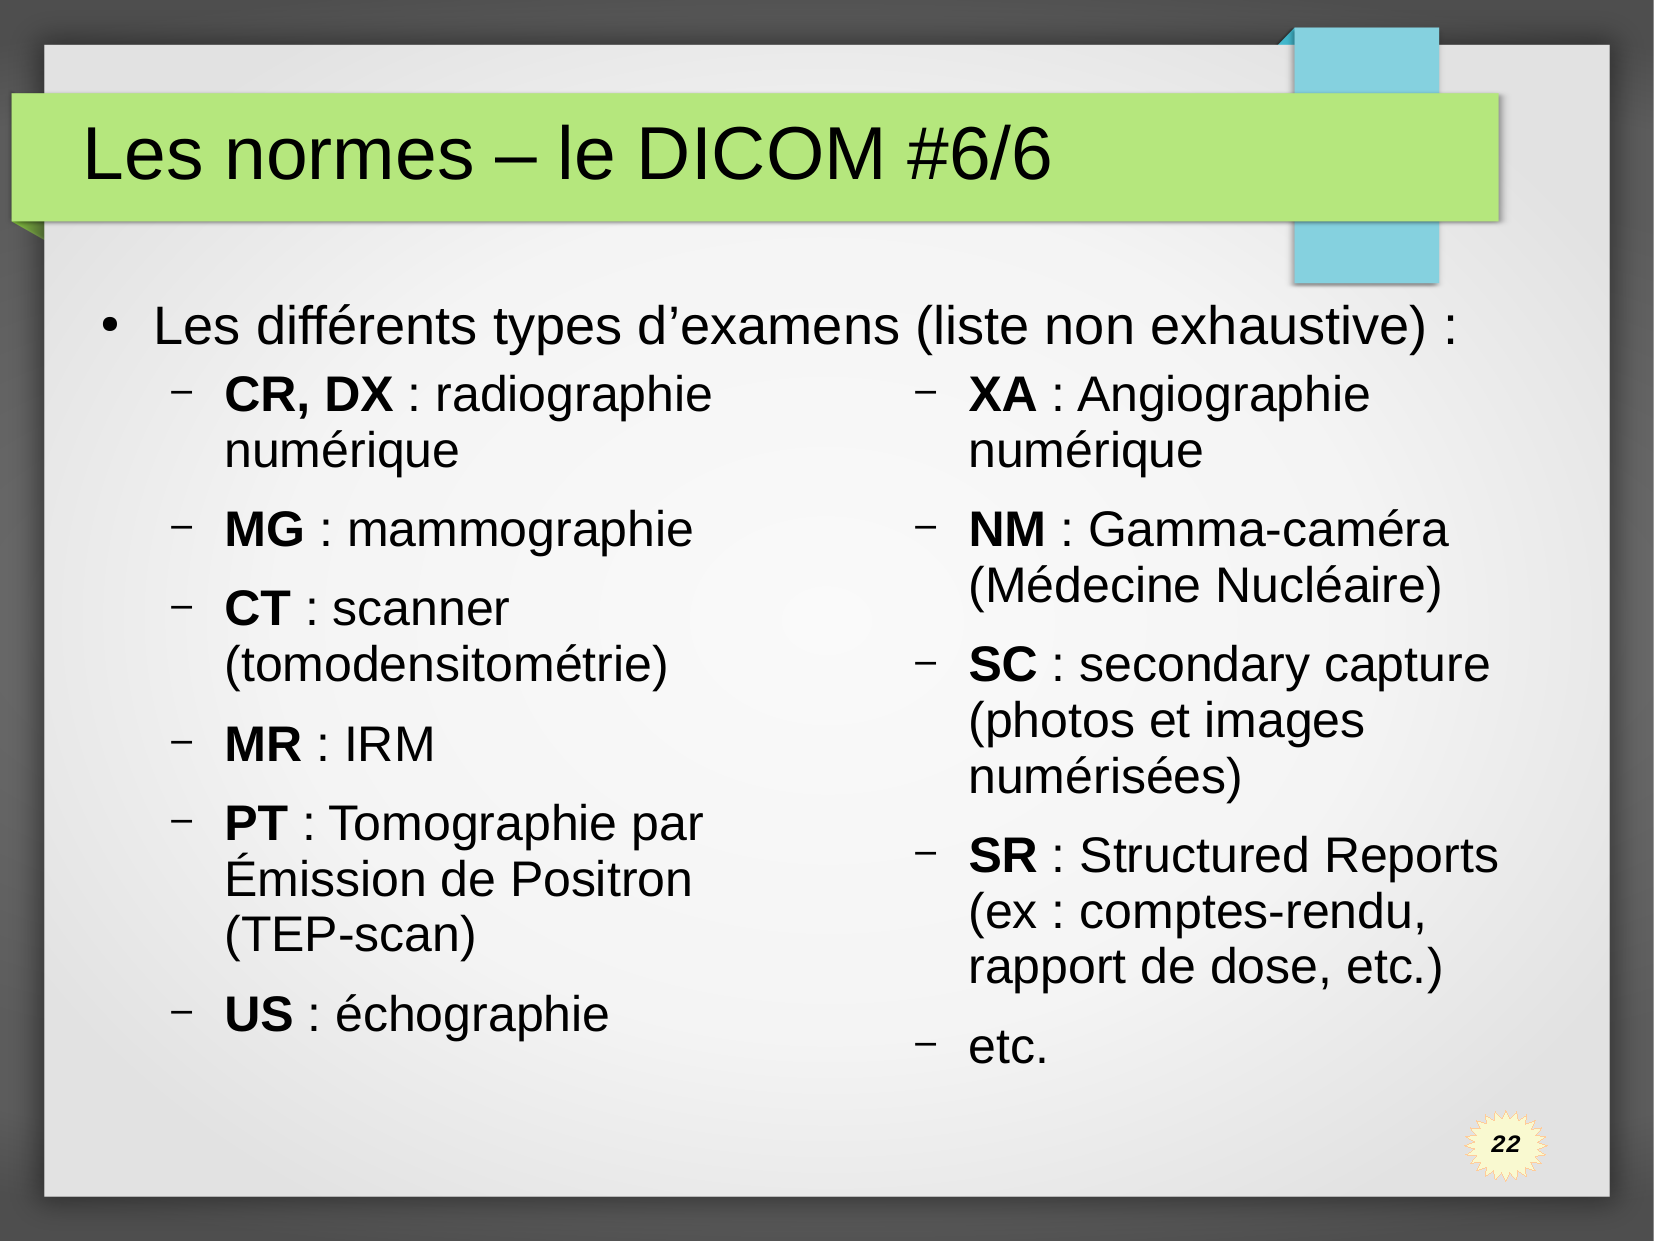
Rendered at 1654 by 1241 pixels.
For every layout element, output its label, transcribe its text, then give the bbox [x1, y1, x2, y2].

title Les normes – le DICOM #6/6 [82, 94, 1264, 213]
picture [0, 0, 1654, 1241]
list Les différents types d’examens (liste non exhaustive) : [82, 295, 1536, 367]
list CR, DX : radiographie numérique MG : mammographie CT : scanner (tomodensitométrie) MR : IRM PT : Tomographie par Émission de Positron (TEP-scan) US : échographie [82, 367, 792, 1111]
list XA : Angiographie numérique NM : Gamma-caméra (Médecine Nucléaire) SC : secondary capture (photos et images numérisées) SR : Structured Reports (ex : comptes-rendu, rapport de dose, etc.) etc. [826, 367, 1536, 1111]
